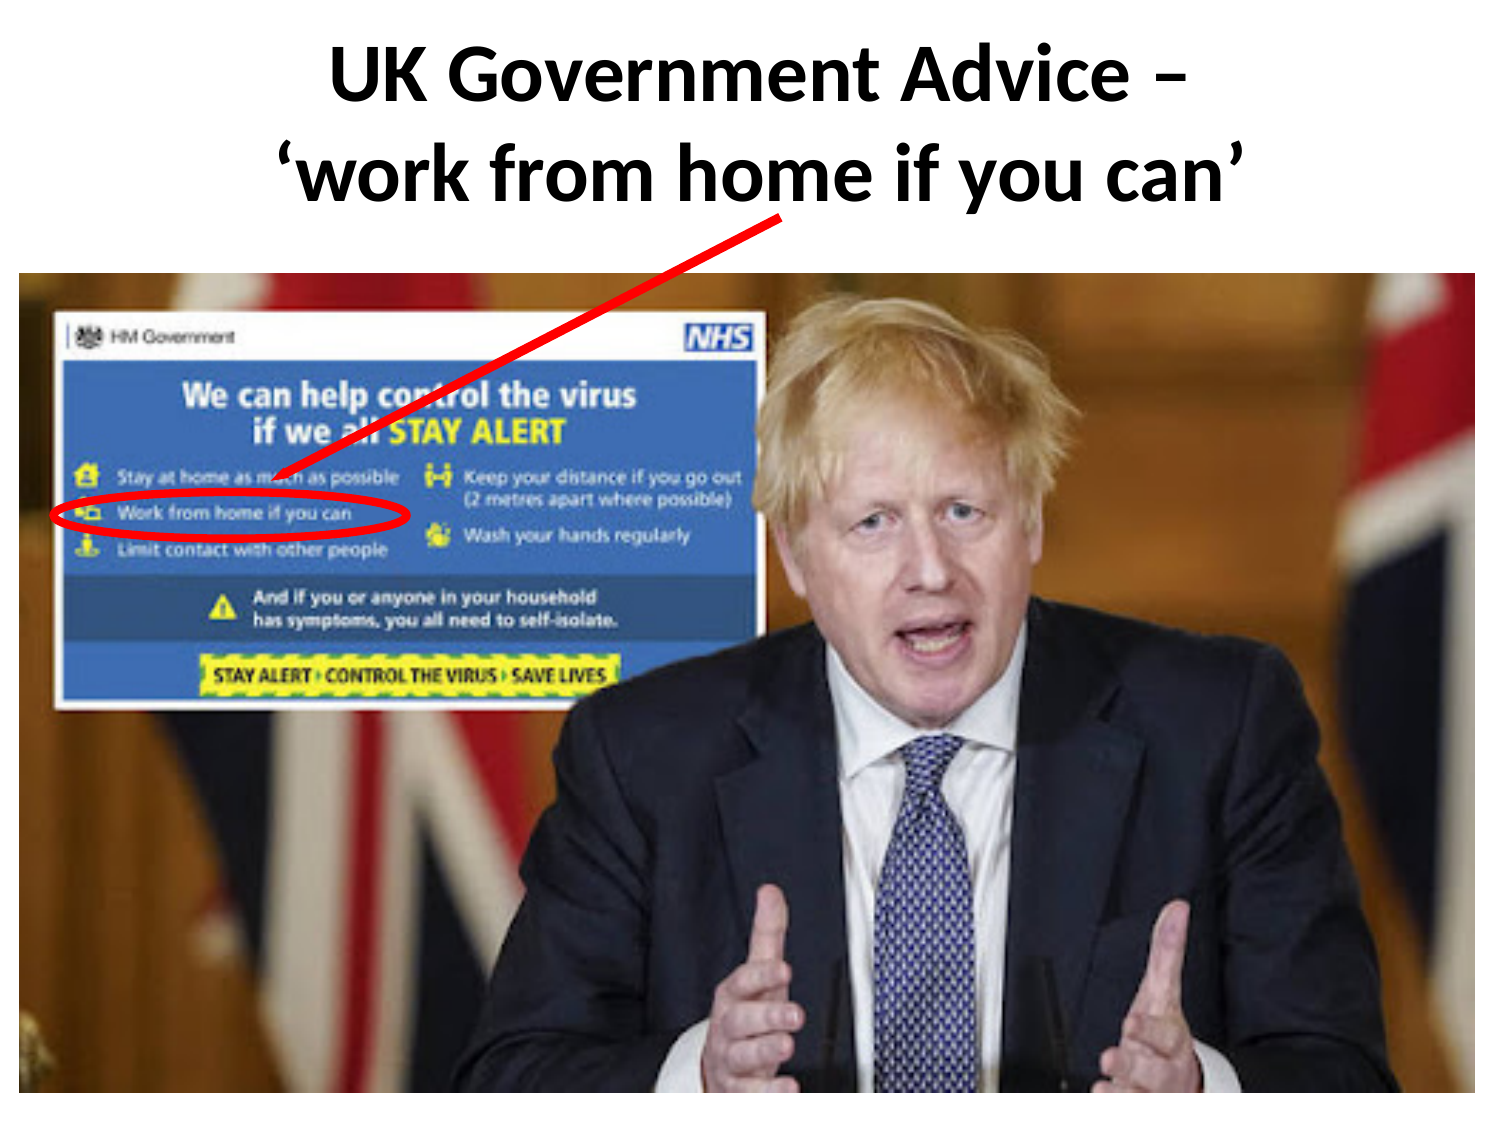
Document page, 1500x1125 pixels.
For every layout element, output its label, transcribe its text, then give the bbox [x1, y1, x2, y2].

picture [19, 273, 1475, 1093]
text_box UK Government Advice – ‘work from home if you can’ [243, 10, 1278, 228]
